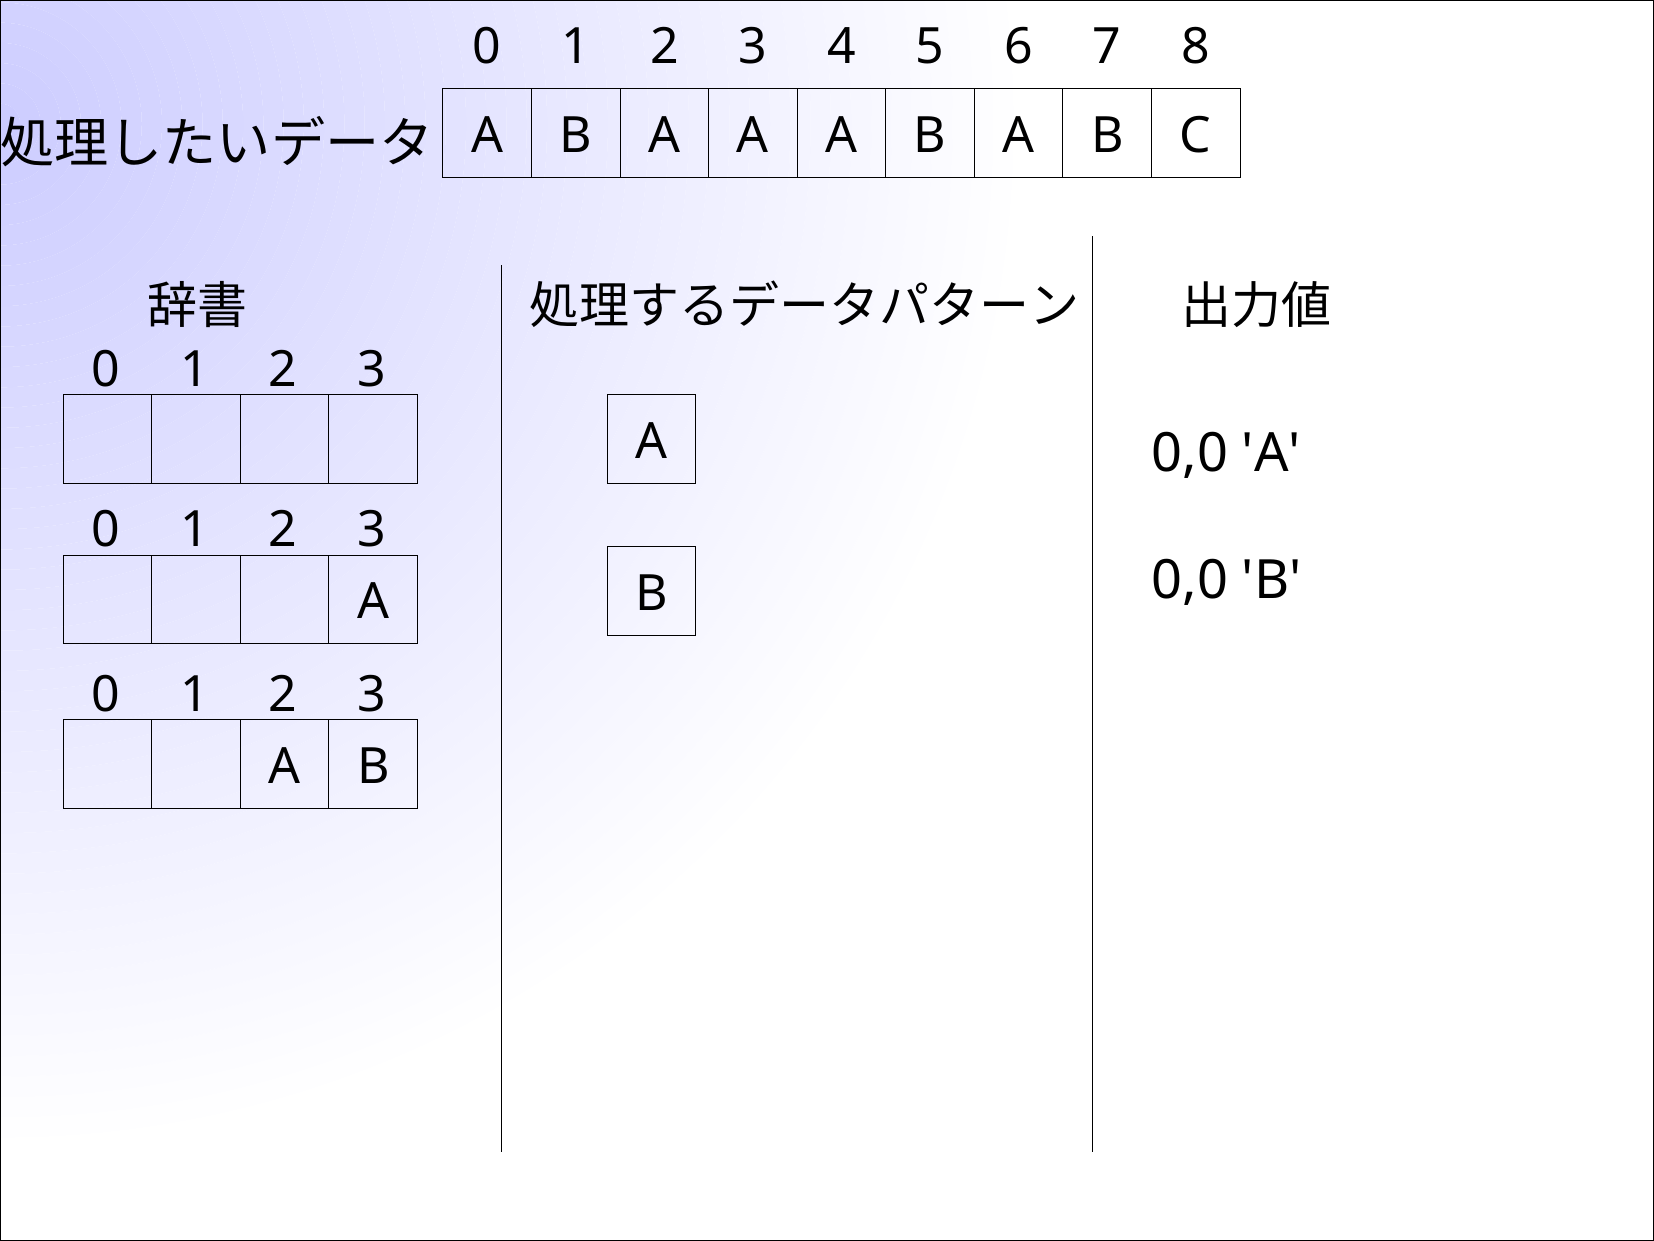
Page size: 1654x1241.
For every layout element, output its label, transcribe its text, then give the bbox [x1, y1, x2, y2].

text_box A [328, 555, 418, 644]
text_box 1 [150, 483, 239, 572]
text_box 処理するデータパターン [529, 265, 1092, 316]
text_box 0 [61, 647, 150, 737]
text_box 3 [327, 647, 416, 737]
text_box B [885, 89, 975, 178]
text_box 6 [975, 0, 1062, 89]
text_box 0,0 'A' [1151, 413, 1595, 468]
text_box 3 [708, 0, 797, 89]
text_box 0,0 'B' [1151, 540, 1595, 595]
text_box A [442, 89, 531, 178]
text_box A [797, 89, 885, 178]
text_box B [607, 546, 696, 636]
text_box 1 [150, 322, 239, 412]
text_box 7 [1062, 0, 1151, 89]
text_box 0 [61, 483, 150, 572]
text_box B [328, 719, 418, 809]
text_box 4 [797, 0, 885, 89]
text_box A [241, 737, 328, 809]
text_box A [708, 89, 797, 178]
text_box 8 [1151, 0, 1241, 89]
text_box B [531, 89, 621, 178]
text_box 1 [531, 0, 621, 89]
text_box 3 [327, 322, 416, 412]
text_box A [621, 89, 708, 178]
text_box A [607, 394, 696, 484]
text_box 辞書 [147, 265, 325, 316]
text_box C [1151, 89, 1241, 178]
text_box 処理したいデータ [0, 99, 442, 154]
text_box 3 [327, 483, 416, 572]
text_box 0 [442, 0, 531, 89]
text_box 1 [150, 647, 239, 737]
text_box 0 [61, 322, 150, 412]
text_box 5 [885, 0, 975, 89]
text_box B [1062, 89, 1151, 178]
text_box 2 [621, 0, 708, 89]
text_box 2 [239, 322, 327, 412]
text_box 出力値 [1181, 265, 1654, 316]
text_box 2 [239, 647, 327, 737]
text_box A [975, 89, 1062, 178]
text_box 2 [239, 483, 327, 572]
